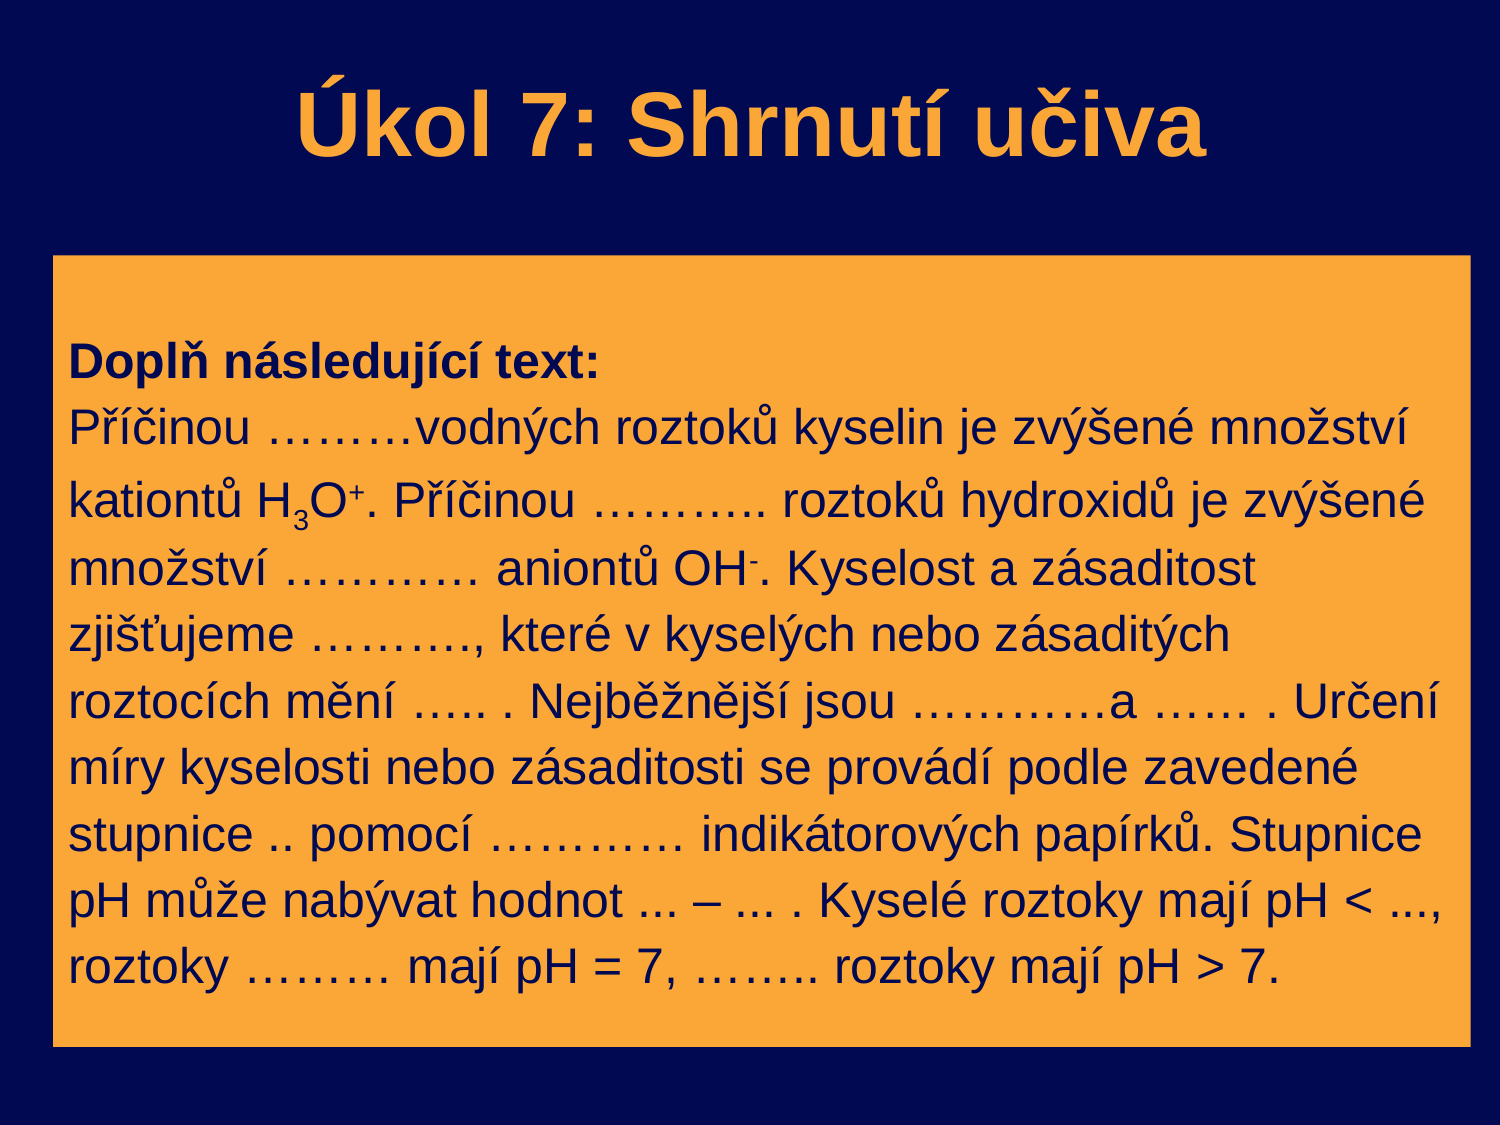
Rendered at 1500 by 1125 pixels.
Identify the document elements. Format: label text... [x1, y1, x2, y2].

list Doplň následující text: Příčinou ………vodných roztoků kyselin je zvýšené množství kationtů H3O+. Příčinou ……….. roztoků hydroxidů je zvýšené množství ………… aniontů OH-. Kyselost a zásaditost zjišťujeme ………., které v kyselých nebo zásaditých roztocích mění ….. . Nejběžnější jsou …………a …… . Určení míry kyselosti nebo zásaditosti se provádí podle zavedené stupnice .. pomocí ………… indikátorových papírků. Stupnice pH může nabývat hodnot ... – ... . Kyselé roztoky mají pH < ..., roztoky ……… mají pH = 7, …….. roztoky mají pH > 7. [53, 255, 1471, 1047]
title Úkol 7: Shrnutí učiva [76, 42, 1427, 197]
